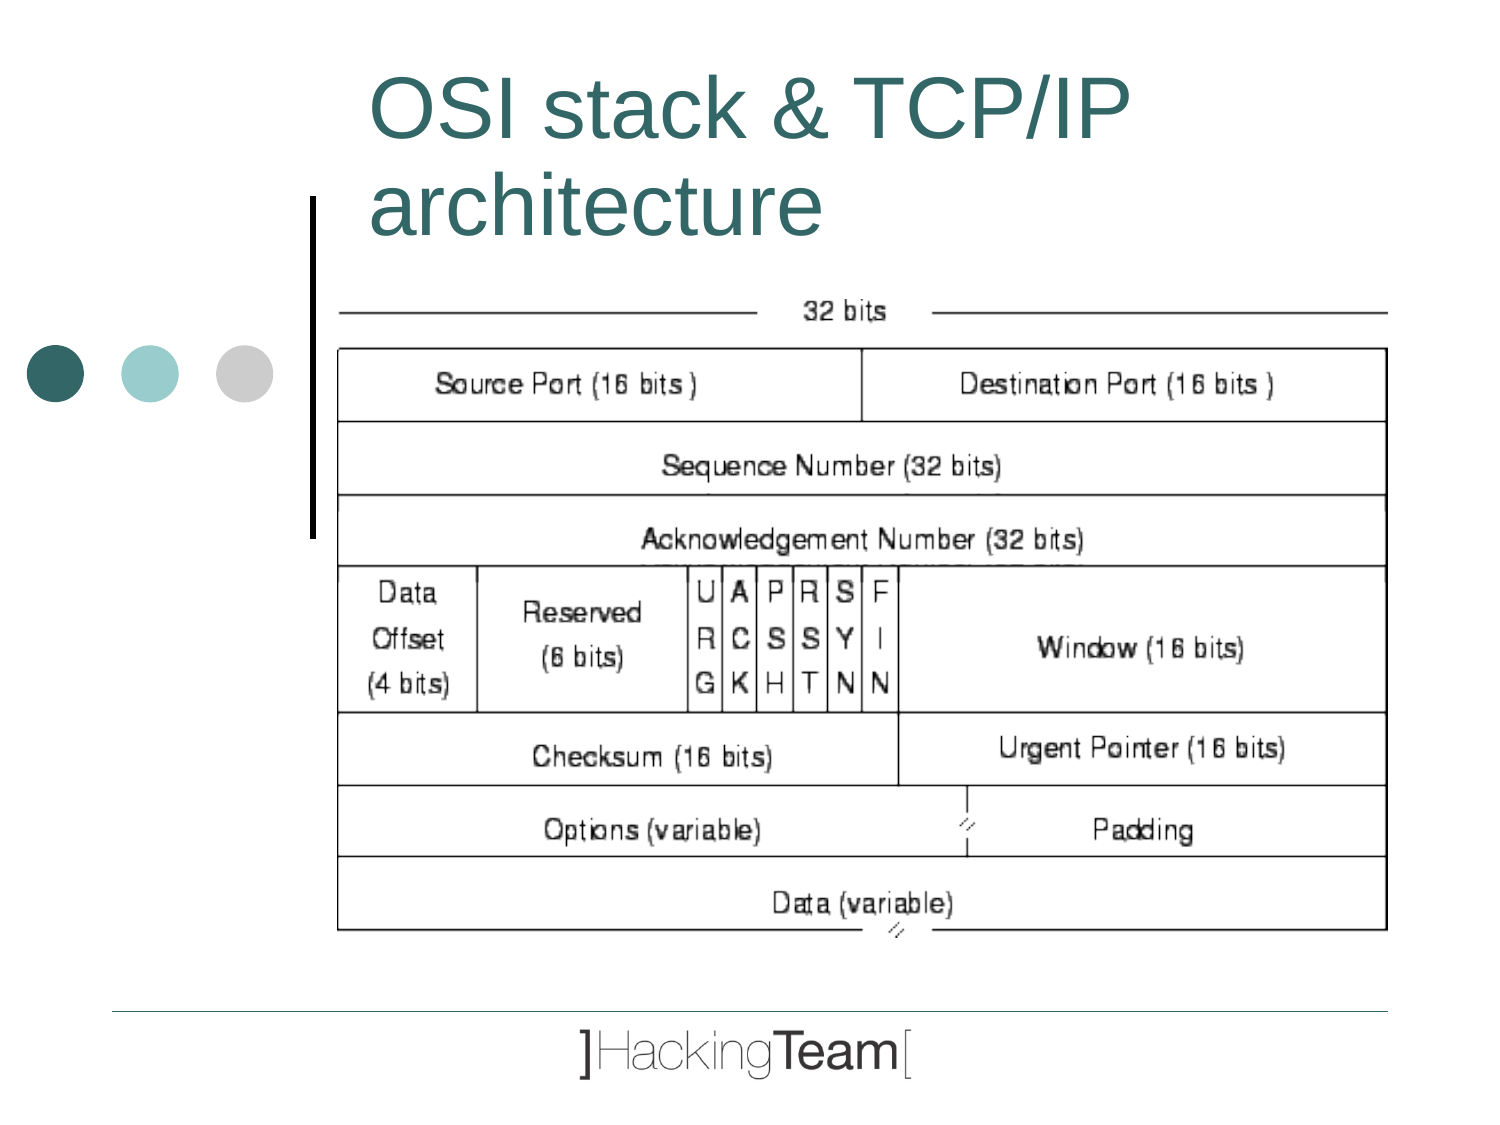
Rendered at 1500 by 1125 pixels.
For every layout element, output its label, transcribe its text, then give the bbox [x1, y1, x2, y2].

picture [337, 299, 1388, 938]
title OSI stack & TCP/IP architecture [249, 38, 1401, 275]
picture [574, 1023, 916, 1084]
